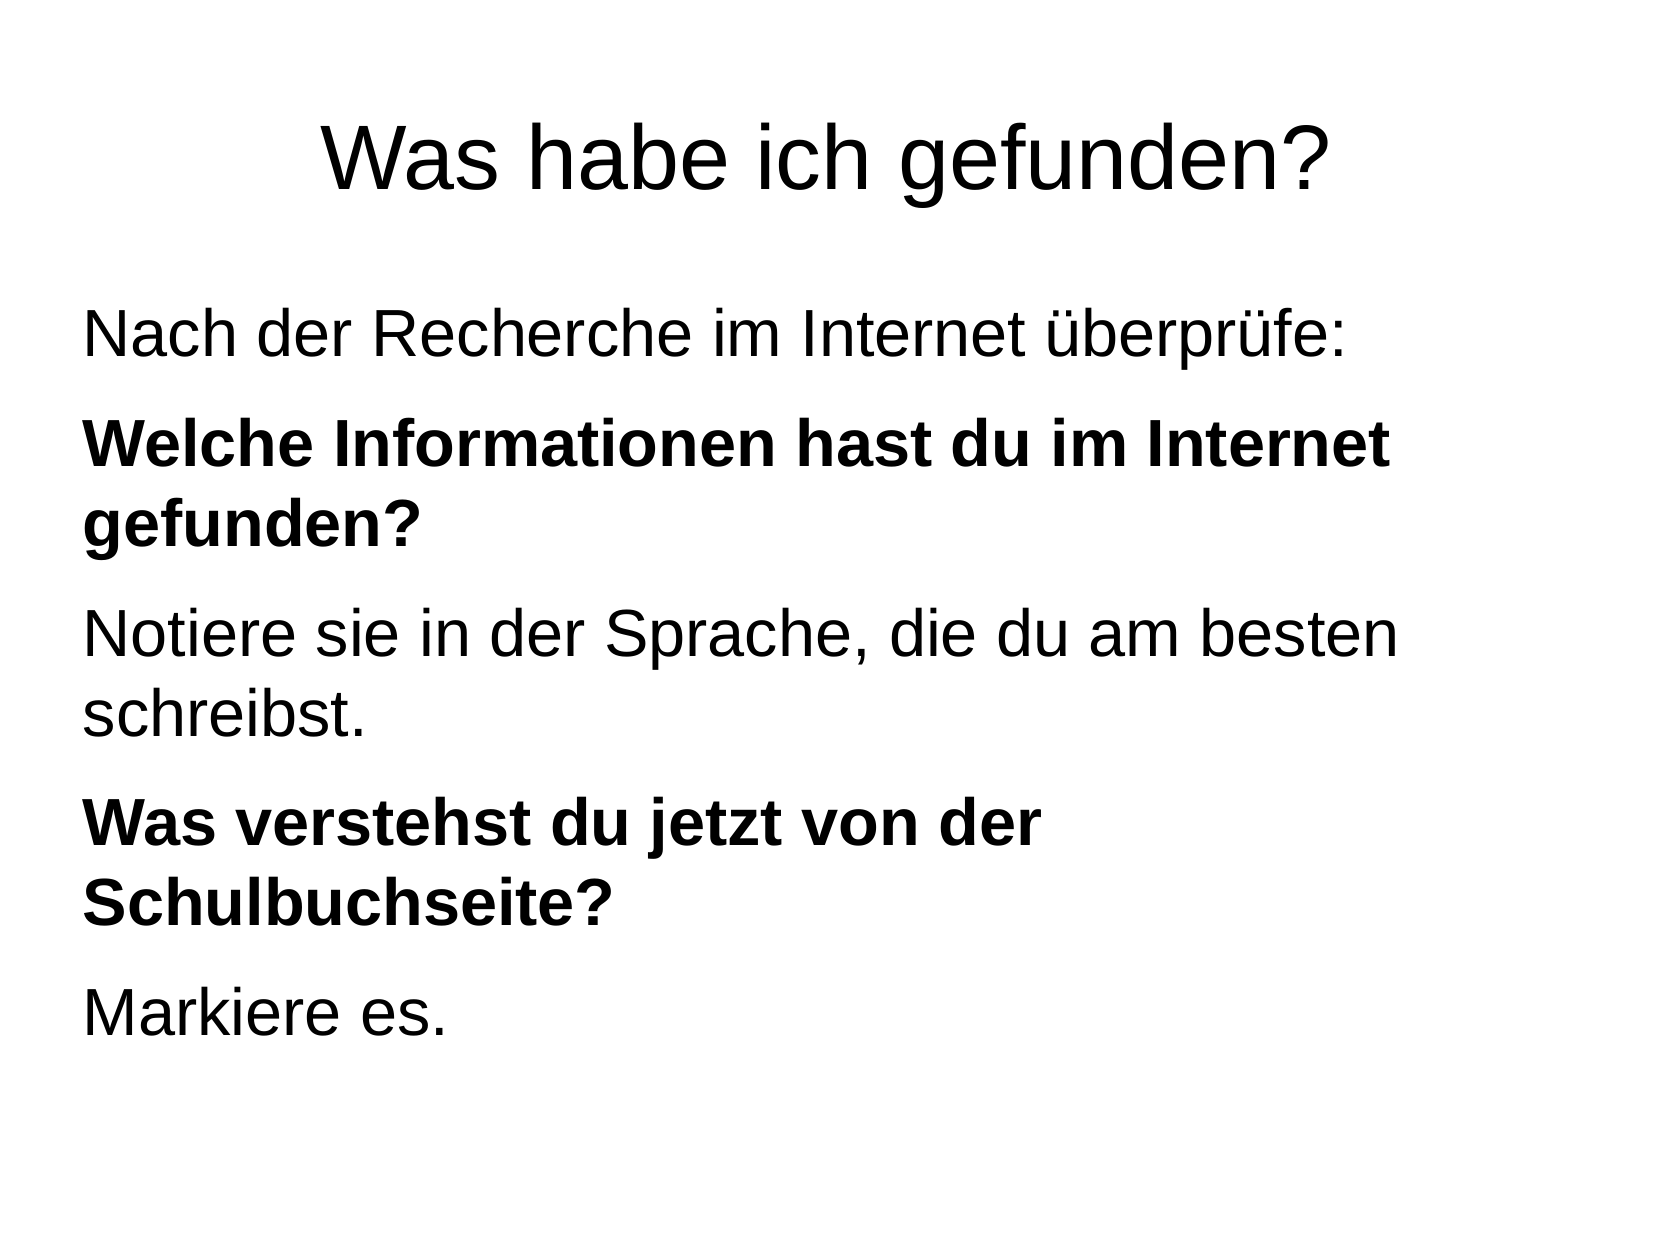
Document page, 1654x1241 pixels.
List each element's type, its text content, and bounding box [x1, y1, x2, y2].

list Nach der Recherche im Internet überprüfe: Welche Informationen hast du im Internet gefunden? Notiere sie in der Sprache, die du am besten schreibst. Was verstehst du jetzt von der Schulbuchseite? Markiere es. [82, 290, 1571, 1109]
title Was habe ich gefunden? [82, 49, 1571, 257]
